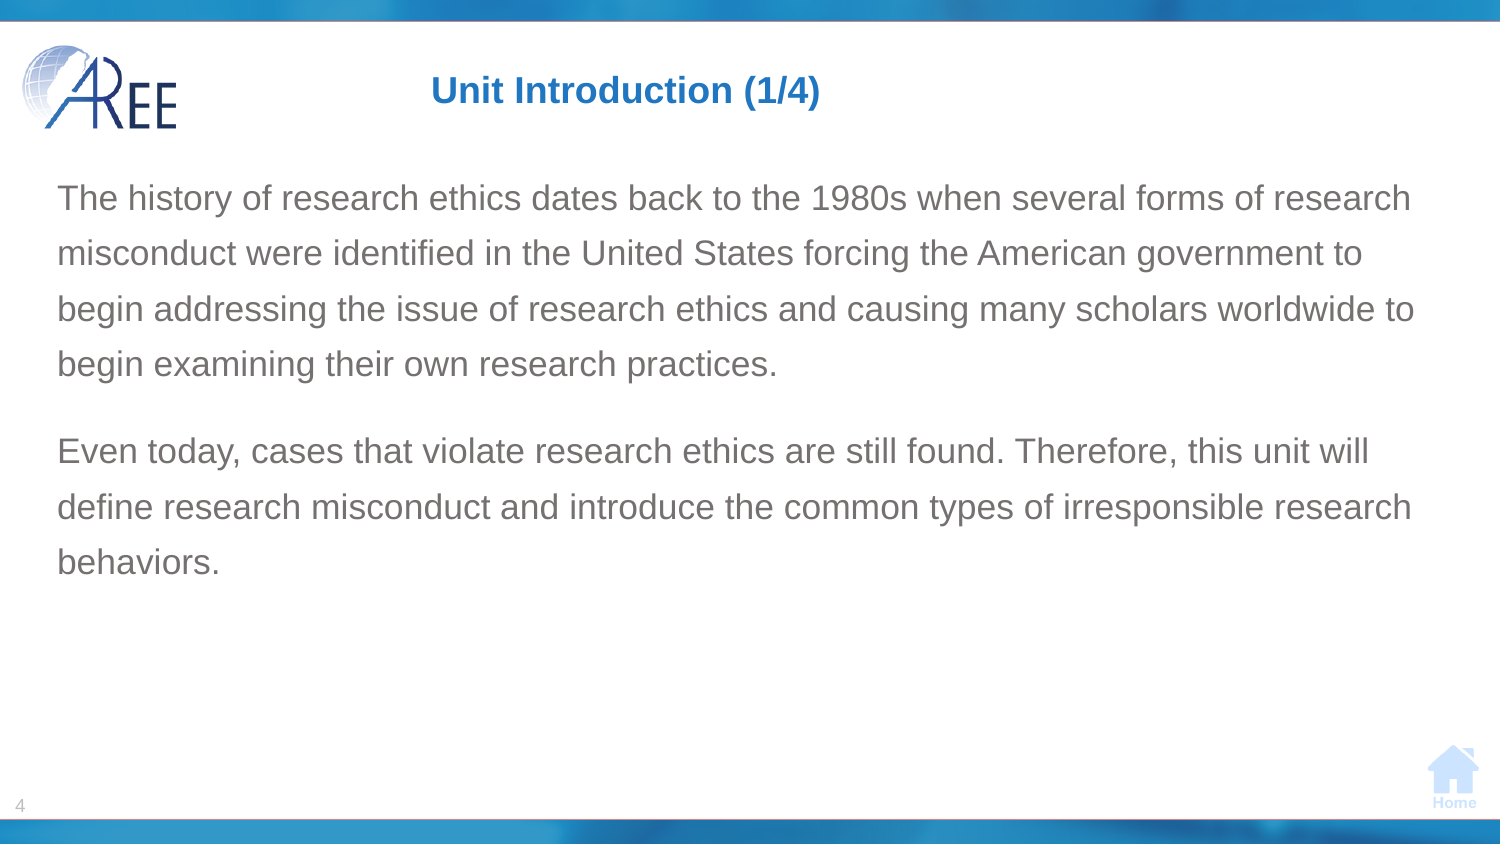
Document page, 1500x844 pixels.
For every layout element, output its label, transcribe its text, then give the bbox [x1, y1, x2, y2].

title Unit Introduction (1/4) [415, 63, 1466, 155]
list The history of research ethics dates back to the 1980s when several forms of research misconduct were identified in the United States forcing the American government to begin addressing the issue of research ethics and causing many scholars worldwide to begin examining their own research practices. Even today, cases that violate research ethics are still found. Therefore, this unit will define research misconduct and introduce the common types of irresponsible research behaviors. [42, 154, 1465, 783]
text_box 4 [0, 782, 338, 827]
